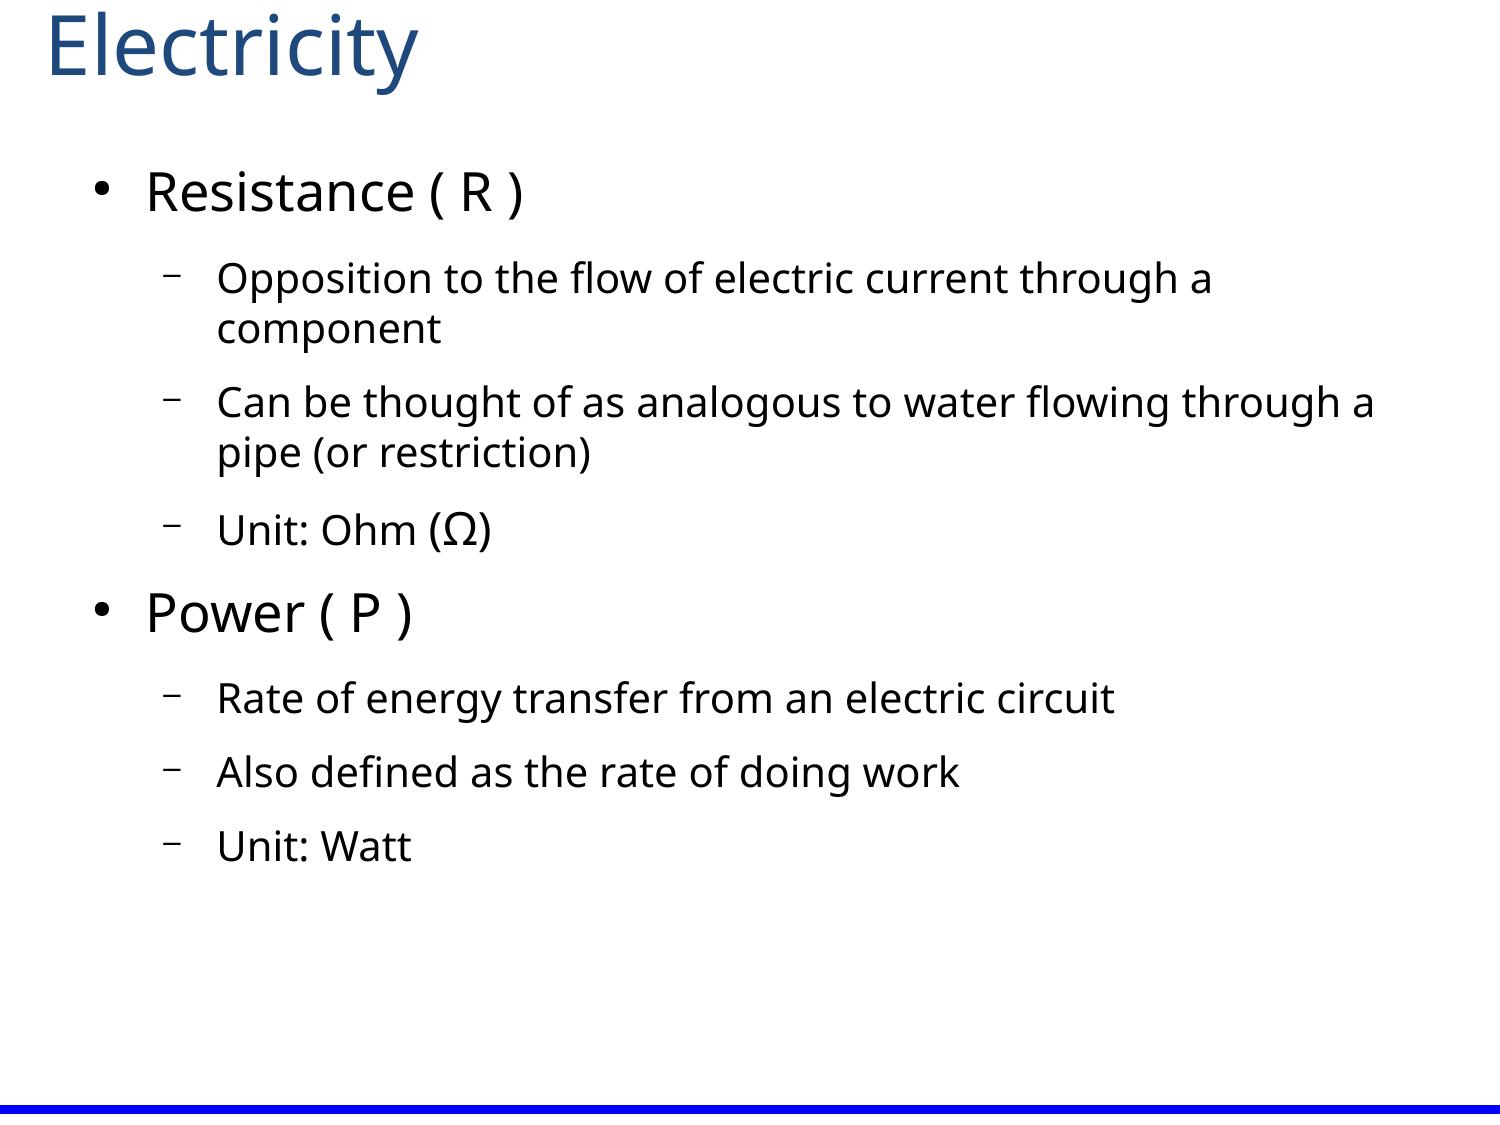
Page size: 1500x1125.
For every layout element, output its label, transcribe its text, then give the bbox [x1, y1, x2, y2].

title Electricity [30, 0, 1455, 180]
list Resistance ( R ) Opposition to the flow of electric current through a component Can be thought of as analogous to water flowing through a pipe (or restriction) Unit: Ohm (Ω) Power ( P ) Rate of energy transfer from an electric circuit Also defined as the rate of doing work Unit: Watt [60, 150, 1441, 1096]
